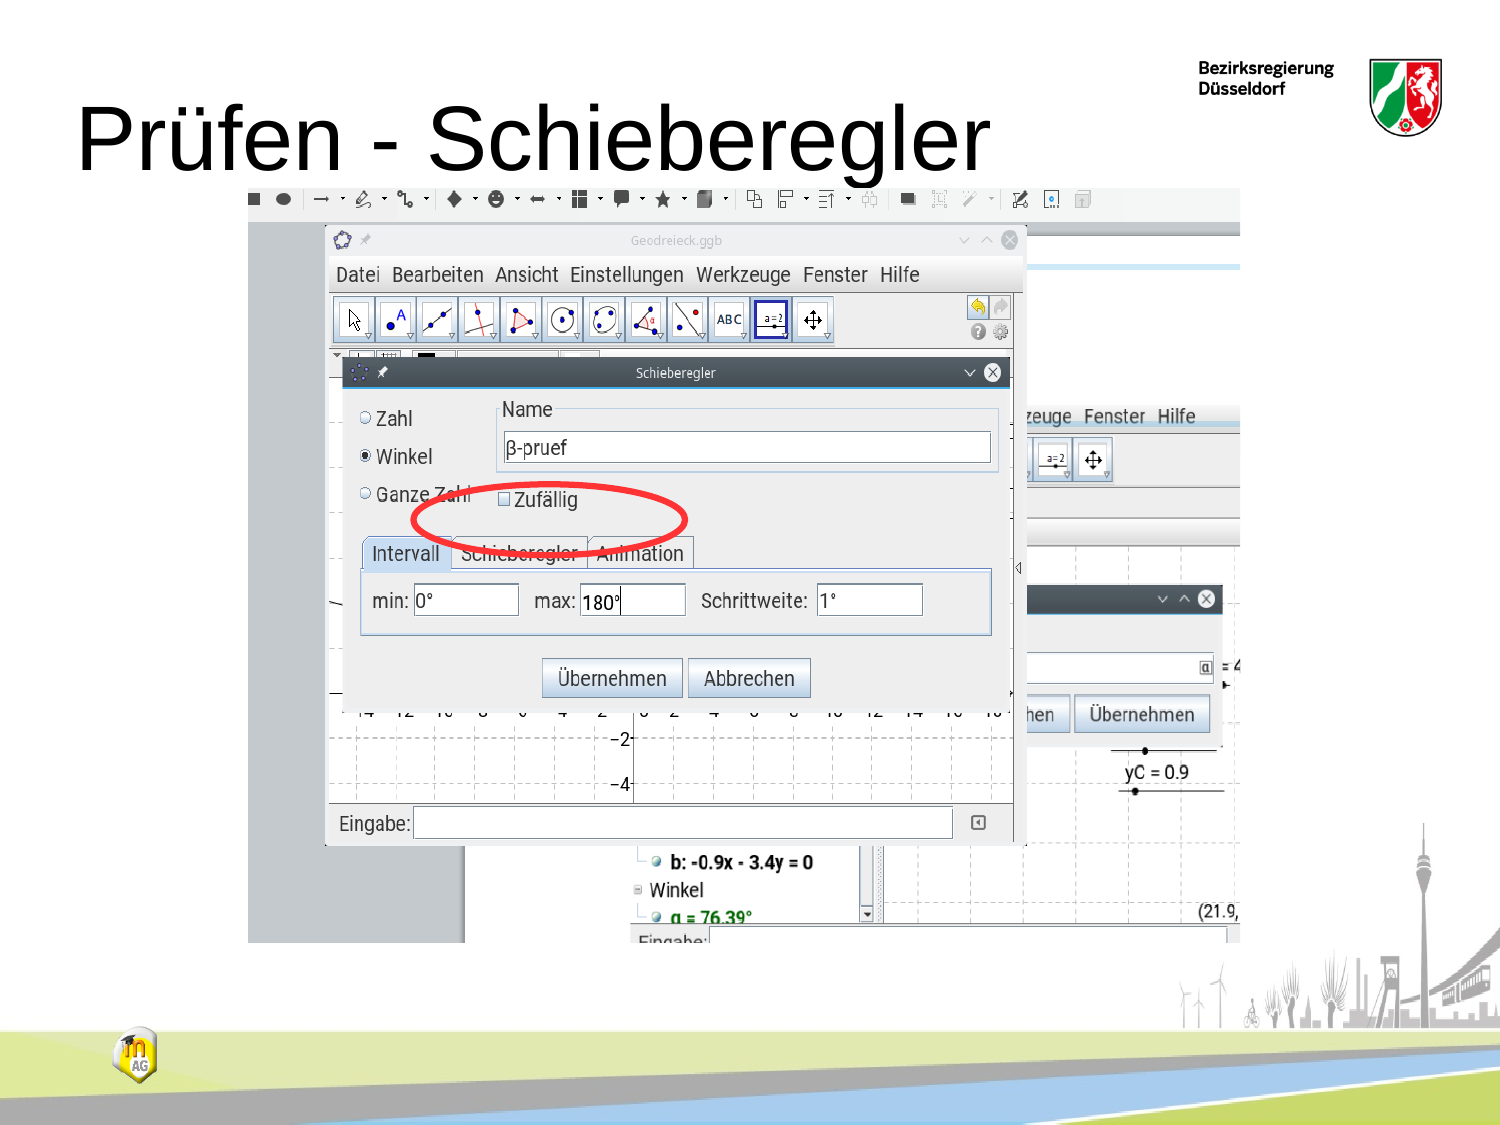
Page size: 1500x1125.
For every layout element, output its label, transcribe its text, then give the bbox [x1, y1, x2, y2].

picture [1425, 58, 1442, 137]
title Prüfen - Schieberegler [75, 44, 1425, 233]
picture [0, 188, 1500, 1125]
